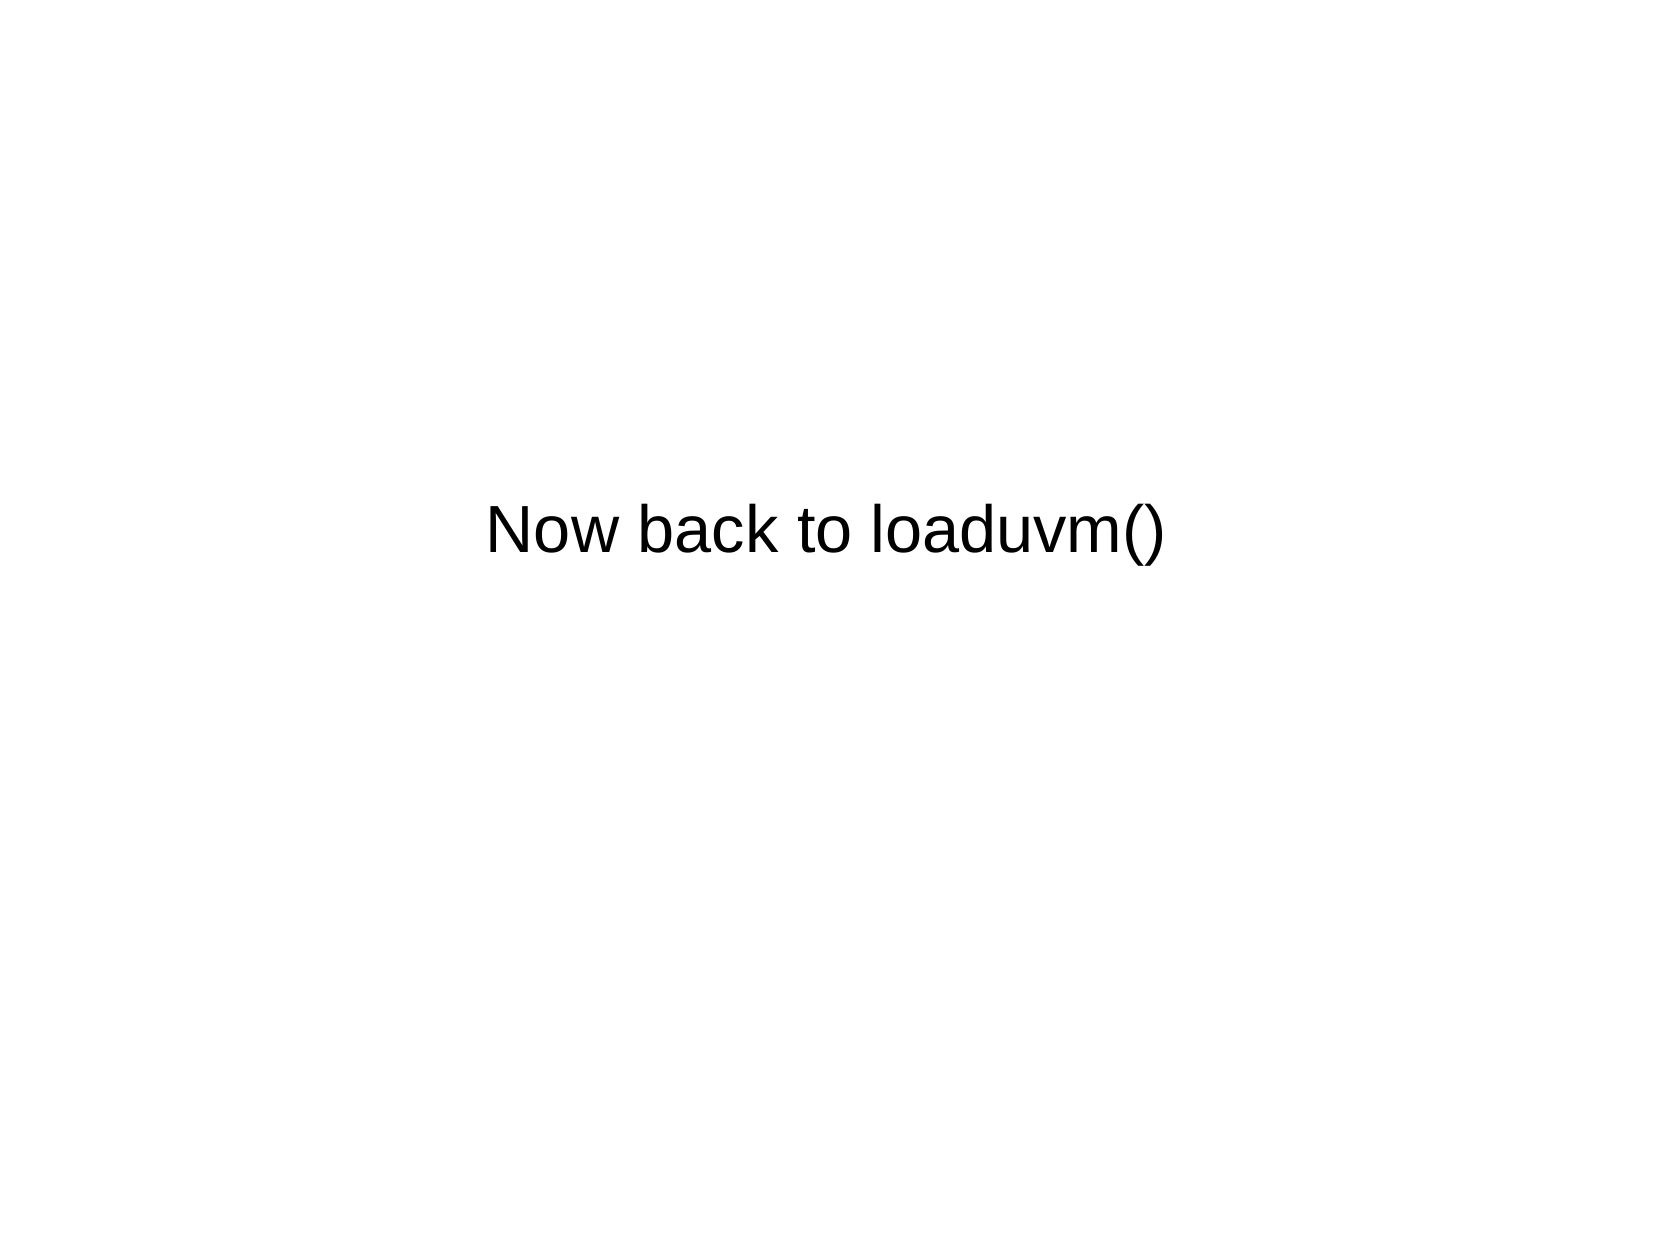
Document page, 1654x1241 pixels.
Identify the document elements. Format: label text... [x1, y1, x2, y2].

subtitle Now back to loaduvm() [82, 49, 1571, 1010]
